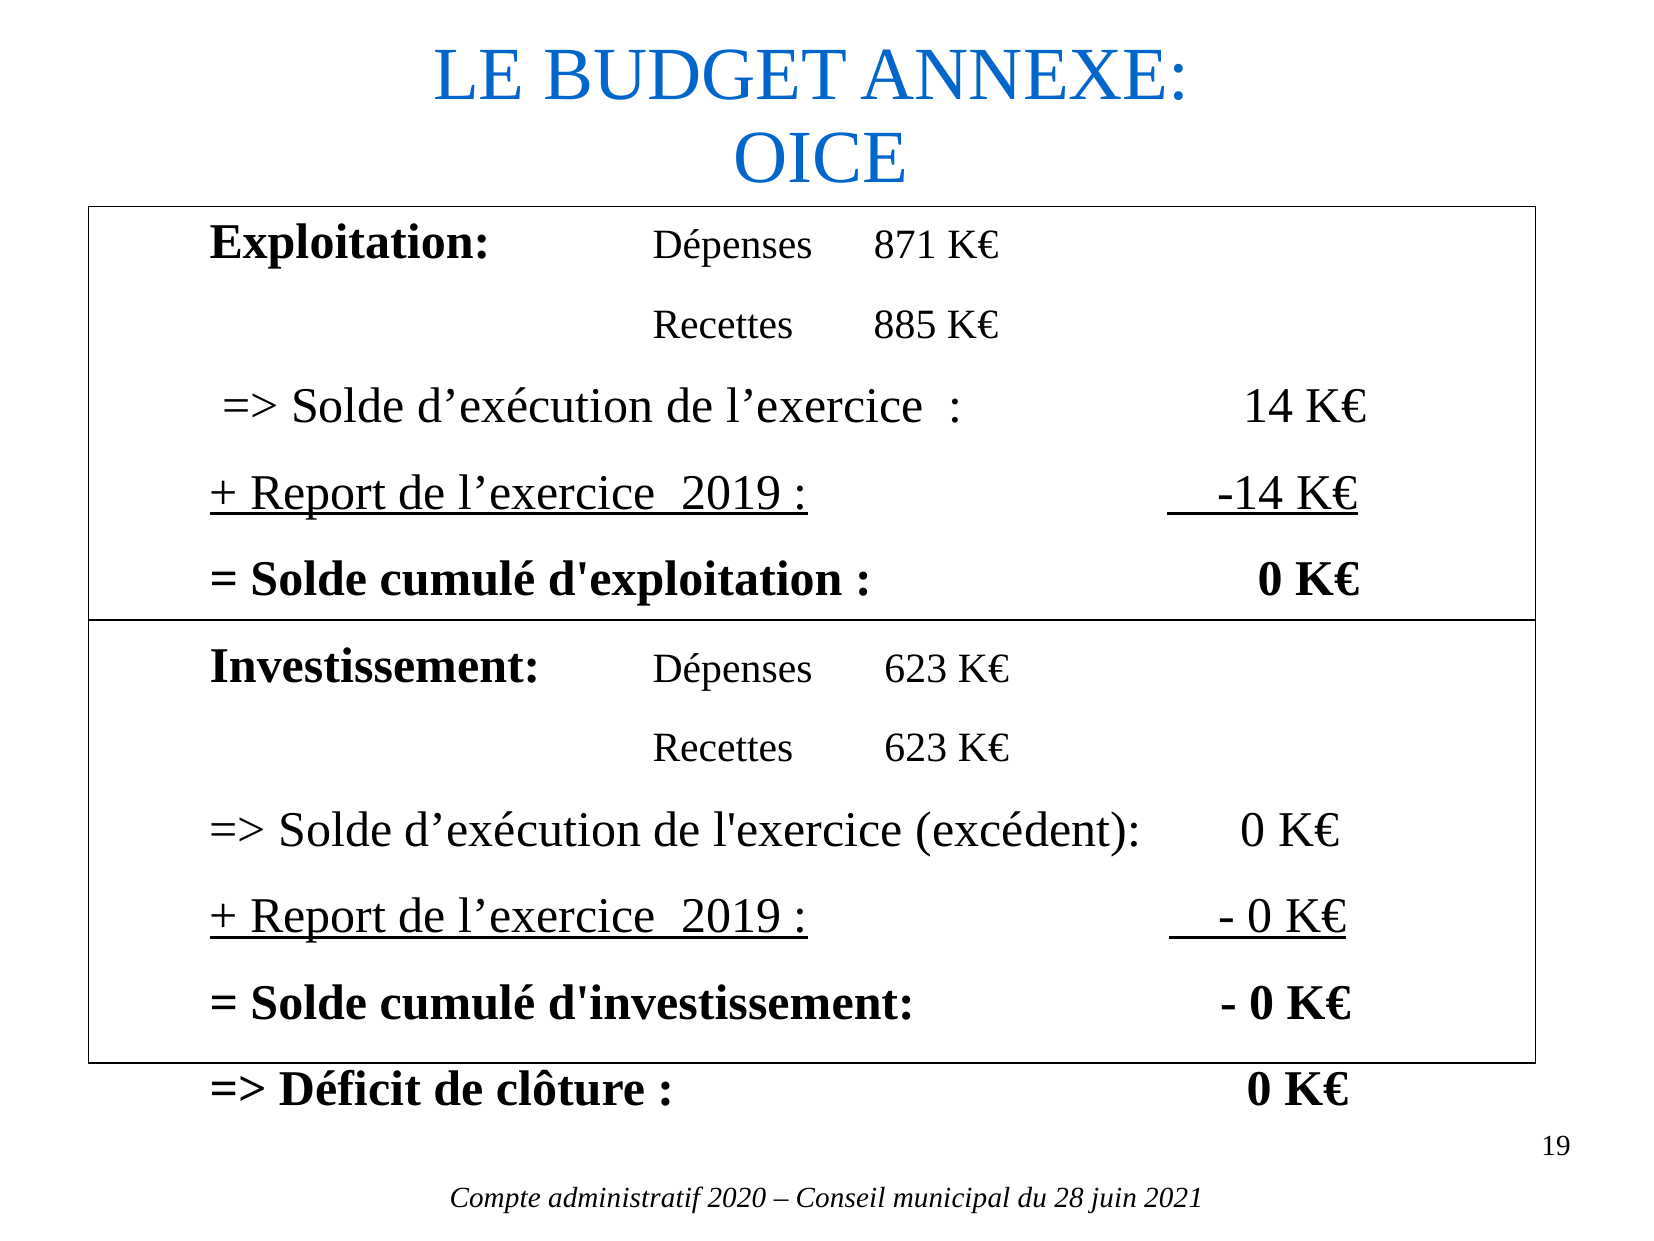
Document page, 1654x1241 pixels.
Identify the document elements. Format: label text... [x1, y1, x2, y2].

text_box Exploitation: Dépenses 871 K€ Recettes 885 K€ => Solde d’exécution de l’exercice : 14 K€ + Report de l’exercice 2019 : -14 K€ = Solde cumulé d'exploitation : 0 K€ Investissement: Dépenses 623 K€ Recettes 623 K€ => Solde d’exécution de l'exercice (excédent): 0 K€ + Report de l’exercice 2019 : - 0 K€ = Solde cumulé d'investissement: - 0 K€ => Déficit de clôture : 0 K€ [88, 206, 1590, 1125]
text_box Exploitation: Dépenses 871 K€ Recettes 885 K€ => Solde d’exécution de l’exercice : 14 K€ + Report de l’exercice 2019 : -14 K€ = Solde cumulé d'exploitation : 0 K€ Investissement: Dépenses 623 K€ Recettes 623 K€ => Solde d’exécution de l'exercice (excédent): 0 K€ + Report de l’exercice 2019 : - 0 K€ = Solde cumulé d'investissement: - 0 K€ => Déficit de clôture : 0 K€ [89, 621, 1535, 1062]
text_box LE BUDGET ANNEXE: OICE [47, 25, 1595, 207]
text_box Exploitation: Dépenses 871 K€ Recettes 885 K€ => Solde d’exécution de l’exercice : 14 K€ + Report de l’exercice 2019 : -14 K€ = Solde cumulé d'exploitation : 0 K€ Investissement: Dépenses 623 K€ Recettes 623 K€ => Solde d’exécution de l'exercice (excédent): 0 K€ + Report de l’exercice 2019 : - 0 K€ = Solde cumulé d'investissement: - 0 K€ => Déficit de clôture : 0 K€ [89, 207, 1535, 619]
